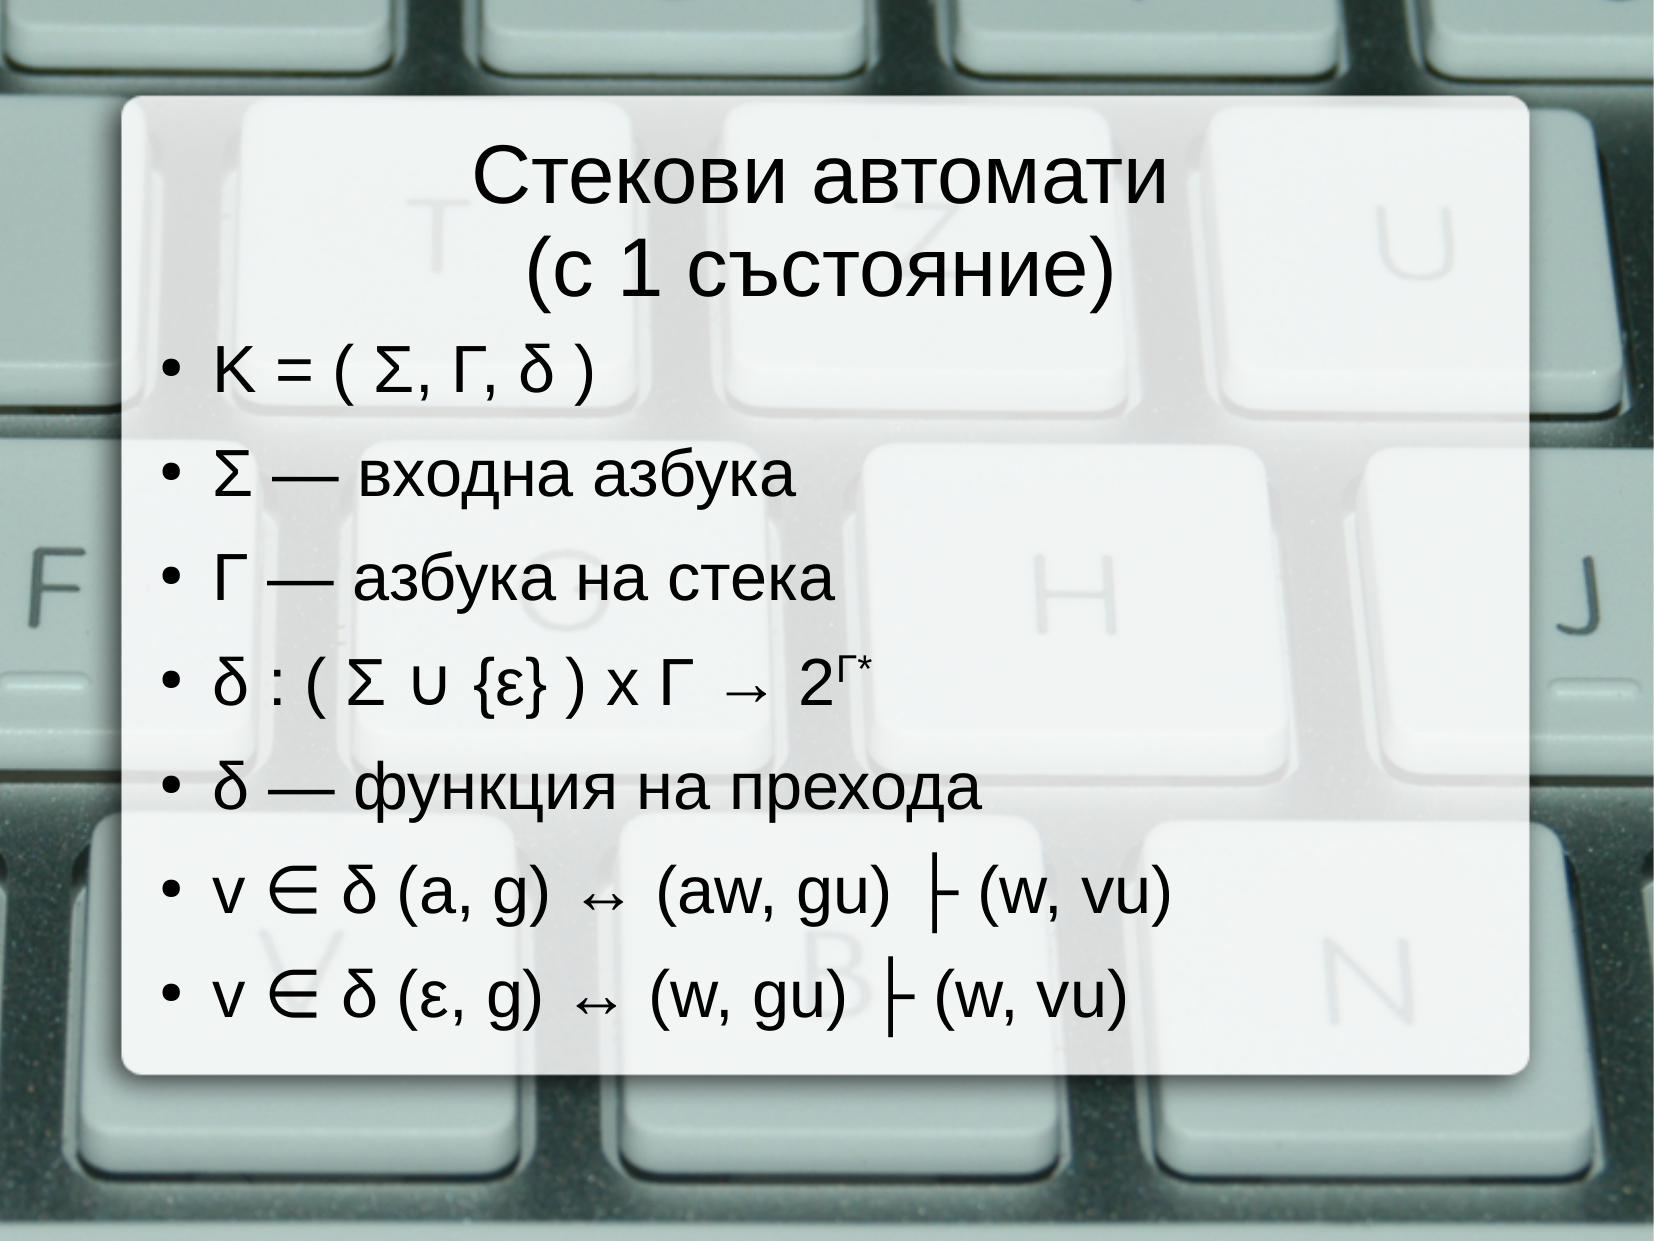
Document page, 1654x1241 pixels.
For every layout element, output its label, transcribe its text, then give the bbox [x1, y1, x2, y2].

picture [0, 0, 1654, 1241]
list K = ( Σ, Γ, δ ) Σ — входна азбука Γ — азбука на стека δ : ( Σ ∪ {ε} ) x Γ → 2Γ* δ — функция на прехода v ∈ δ (a, g) ↔ (aw, gu) ├ (w, vu) v ∈ δ (ε, g) ↔ (w, gu) ├ (w, vu) [141, 331, 1501, 1052]
title Стекови автомати (с 1 състояние) [135, 117, 1506, 325]
